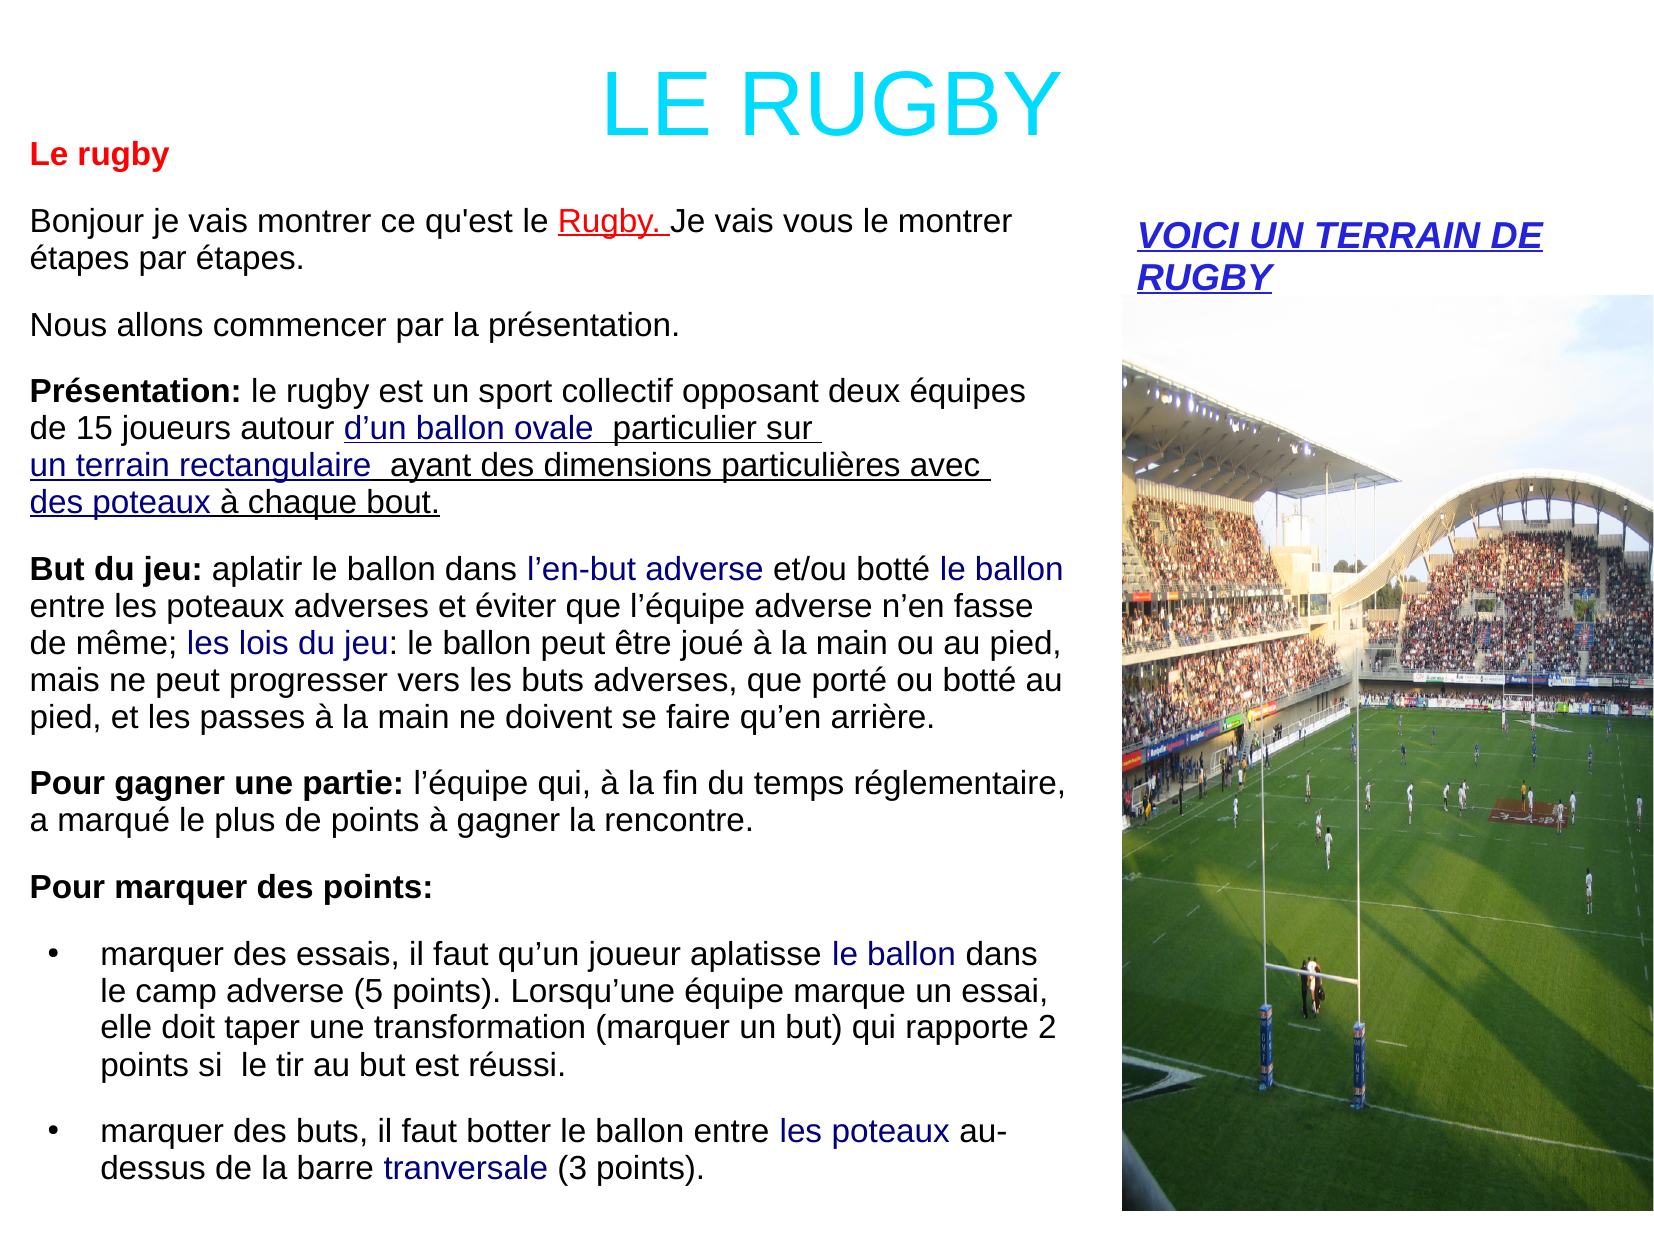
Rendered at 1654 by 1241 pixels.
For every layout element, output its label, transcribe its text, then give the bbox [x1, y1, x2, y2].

list Le rugby Bonjour je vais montrer ce qu'est le Rugby. Je vais vous le montrer étapes par étapes. Nous allons commencer par la présentation. Présentation: le rugby est un sport collectif opposant deux équipes de 15 joueurs autour d’un ballon ovale particulier sur un terrain rectangulaire ayant des dimensions particulières avec des poteaux à chaque bout. But du jeu: aplatir le ballon dans l’en-but adverse et/ou botté le ballon entre les poteaux adverses et éviter que l’équipe adverse n’en fasse de même; les lois du jeu: le ballon peut être joué à la main ou au pied, mais ne peut progresser vers les buts adverses, que porté ou botté au pied, et les passes à la main ne doivent se faire qu’en arrière. Pour gagner une partie: l’équipe qui, à la fin du temps réglementaire, a marqué le plus de points à gagner la rencontre. Pour marquer des points: marquer des essais, il faut qu’un joueur aplatisse le ballon dans le camp adverse (5 points). Lorsqu’une équipe marque un essai, elle doit taper une transformation (marquer un but) qui rapporte 2 points si le tir au but est réussi. marquer des buts, il faut botter le ballon entre les poteaux au-dessus de la barre tranversale (3 points). [29, 135, 1069, 1241]
picture [1122, 295, 1654, 1241]
text_box VOICI UN TERRAIN DE RUGBY [1122, 206, 1625, 295]
title LE RUGBY [88, 29, 1577, 178]
